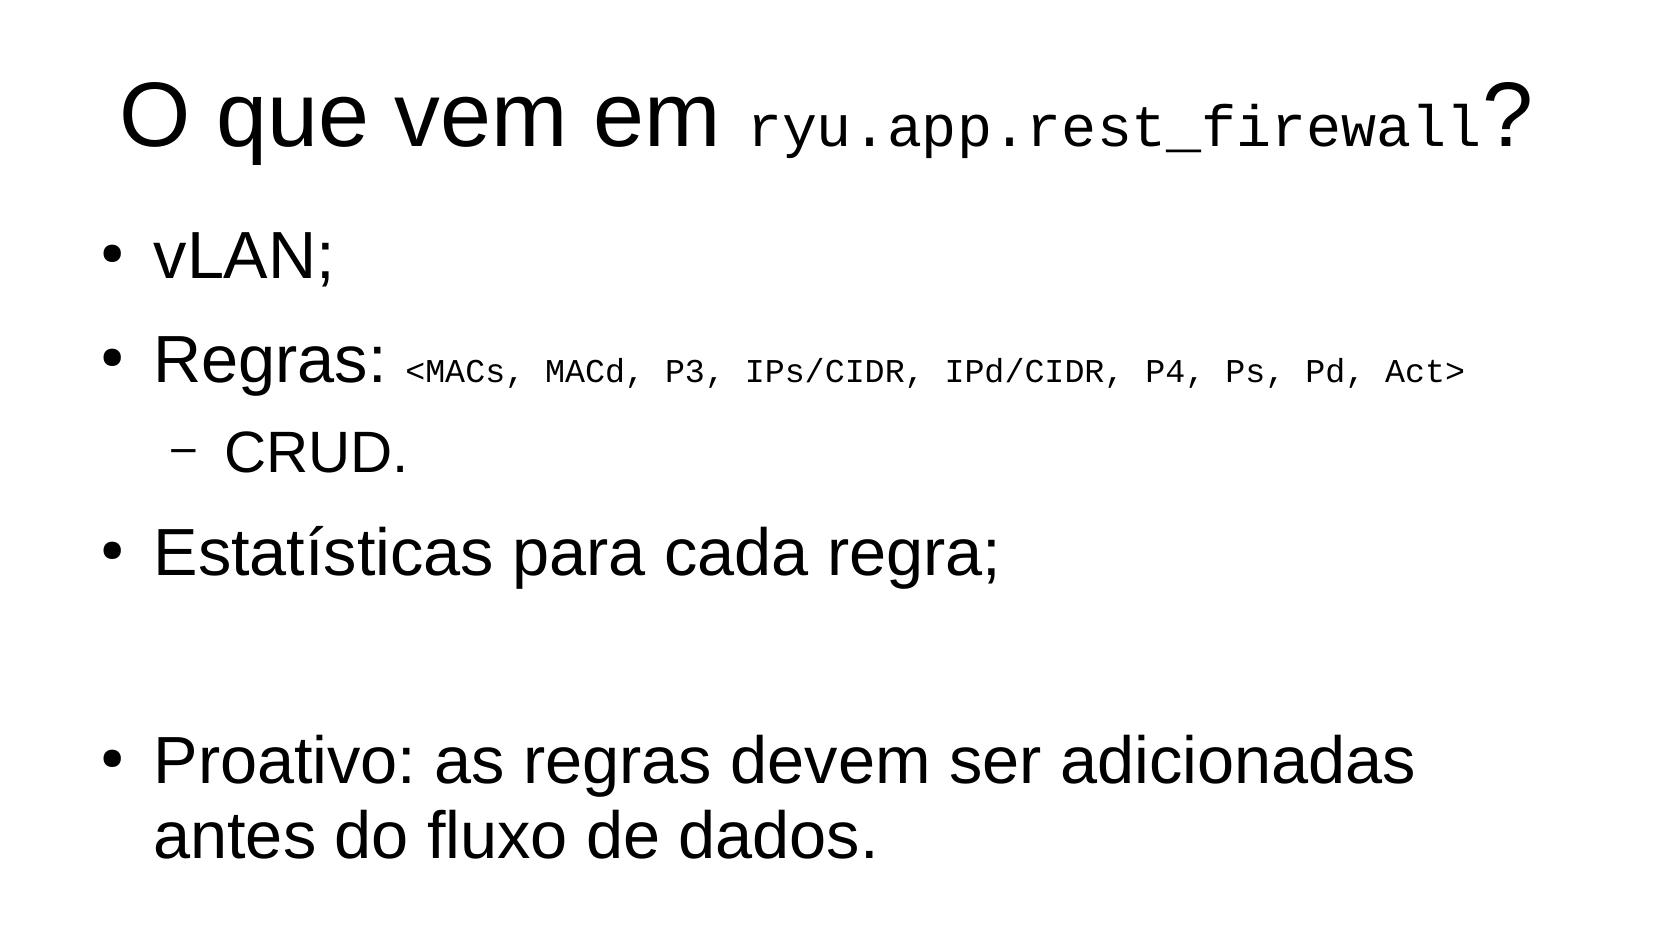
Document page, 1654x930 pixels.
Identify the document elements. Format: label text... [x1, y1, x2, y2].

list vLAN; Regras: <MACs, MACd, P3, IPs/CIDR, IPd/CIDR, P4, Ps, Pd, Act> CRUD. Estatísticas para cada regra; Proativo: as regras devem ser adicionadas antes do fluxo de dados. [82, 217, 1571, 885]
title O que vem em ryu.app.rest_firewall? [82, 37, 1571, 193]
